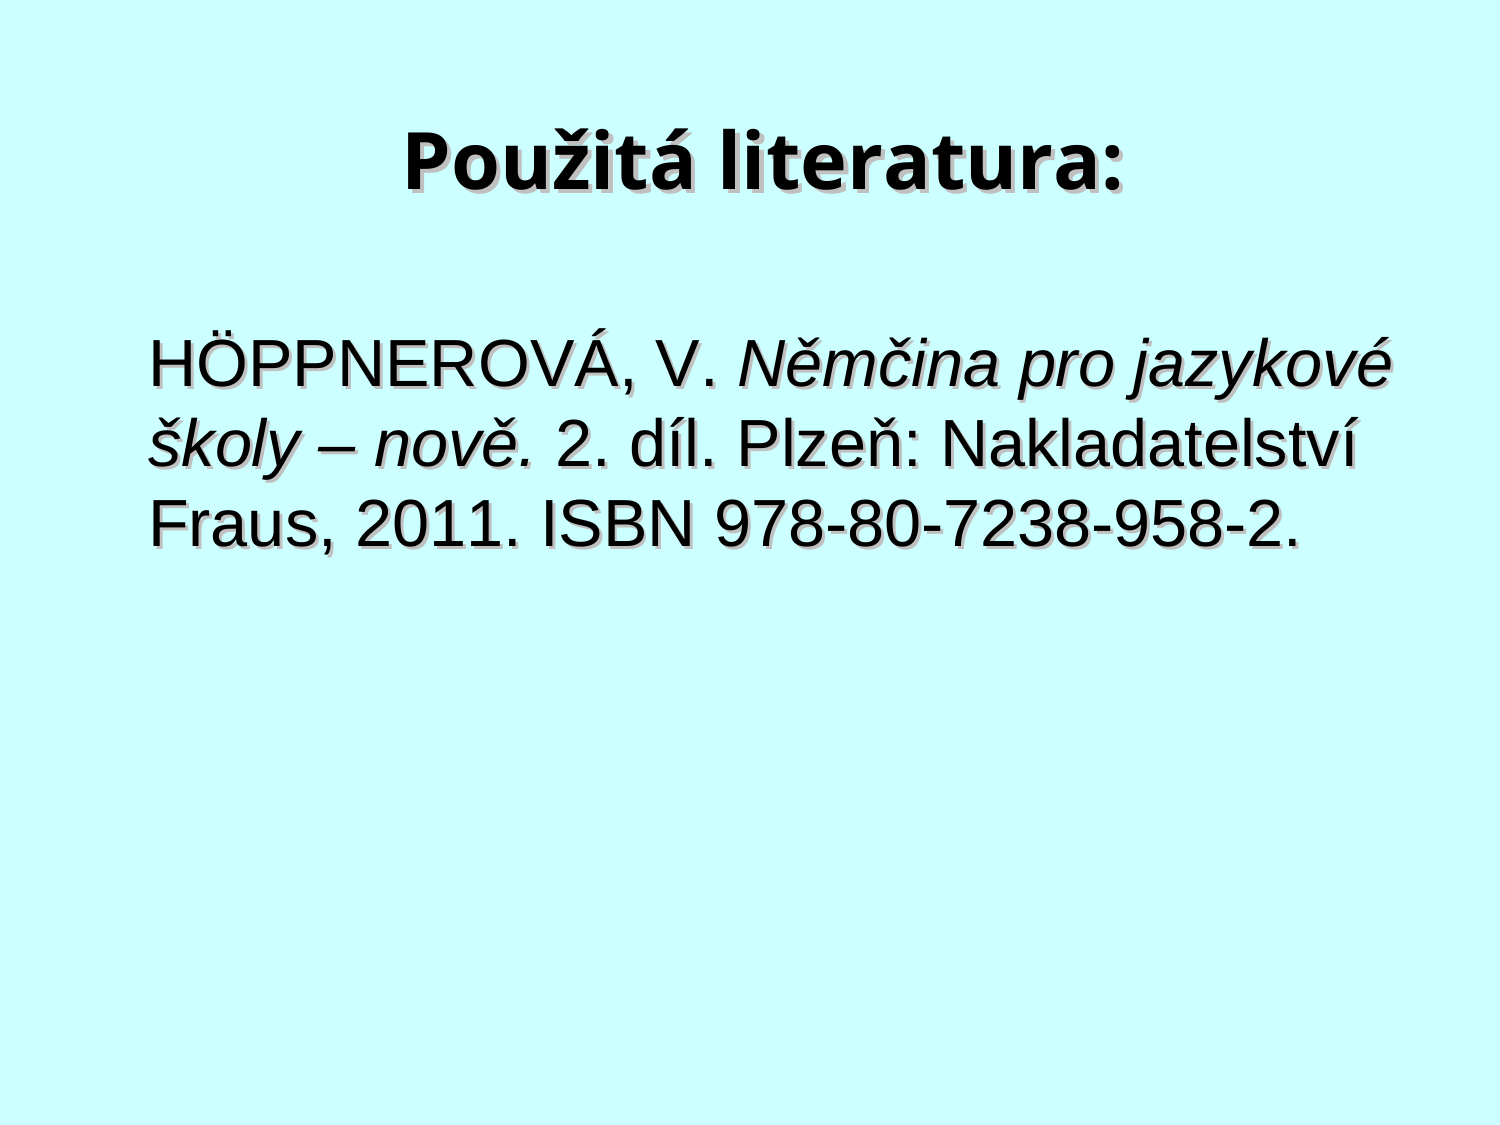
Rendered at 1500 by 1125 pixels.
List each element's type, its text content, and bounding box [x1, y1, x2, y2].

title Použitá literatura: [75, 40, 1451, 276]
list HÖPPNEROVÁ, V. Němčina pro jazykové školy – nově. 2. díl. Plzeň: Nakladatelství Fraus, 2011. ISBN 978-80-7238-958-2. [76, 312, 1452, 1000]
